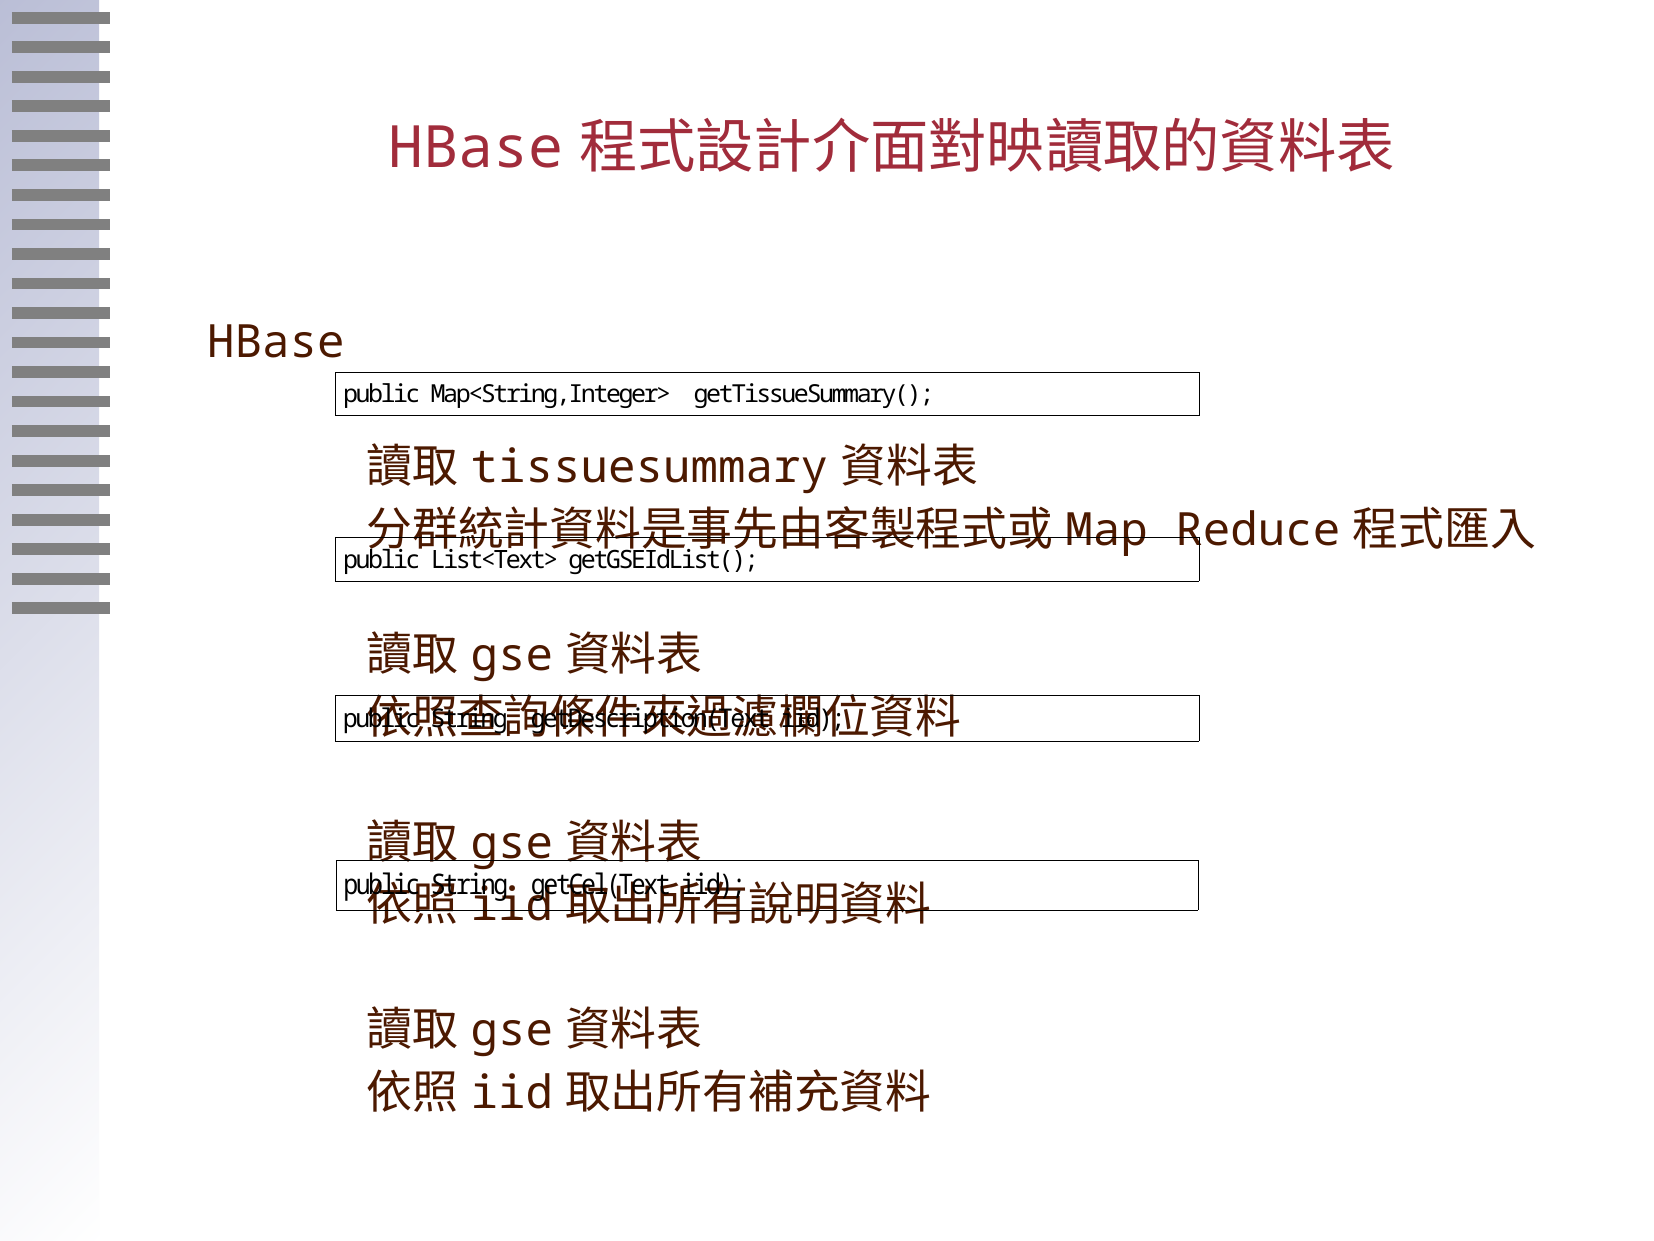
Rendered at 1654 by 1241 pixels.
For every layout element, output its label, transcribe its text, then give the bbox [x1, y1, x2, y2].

chart [242, 372, 1407, 433]
title HBase程式設計介面對映讀取的資料表 [185, 52, 1598, 239]
list HBase 讀取tissuesummary資料表 分群統計資料是事先由客製程式或Map Reduce程式匯入 讀取gse資料表 依照查詢條件來過濾欄位資料 讀取gse資料表 依照iid取出所有說明資料 讀取gse資料表 依照iid取出所有補充資料 [189, 308, 1602, 1204]
chart [242, 536, 1407, 595]
chart [242, 860, 1406, 916]
chart [242, 695, 1407, 751]
